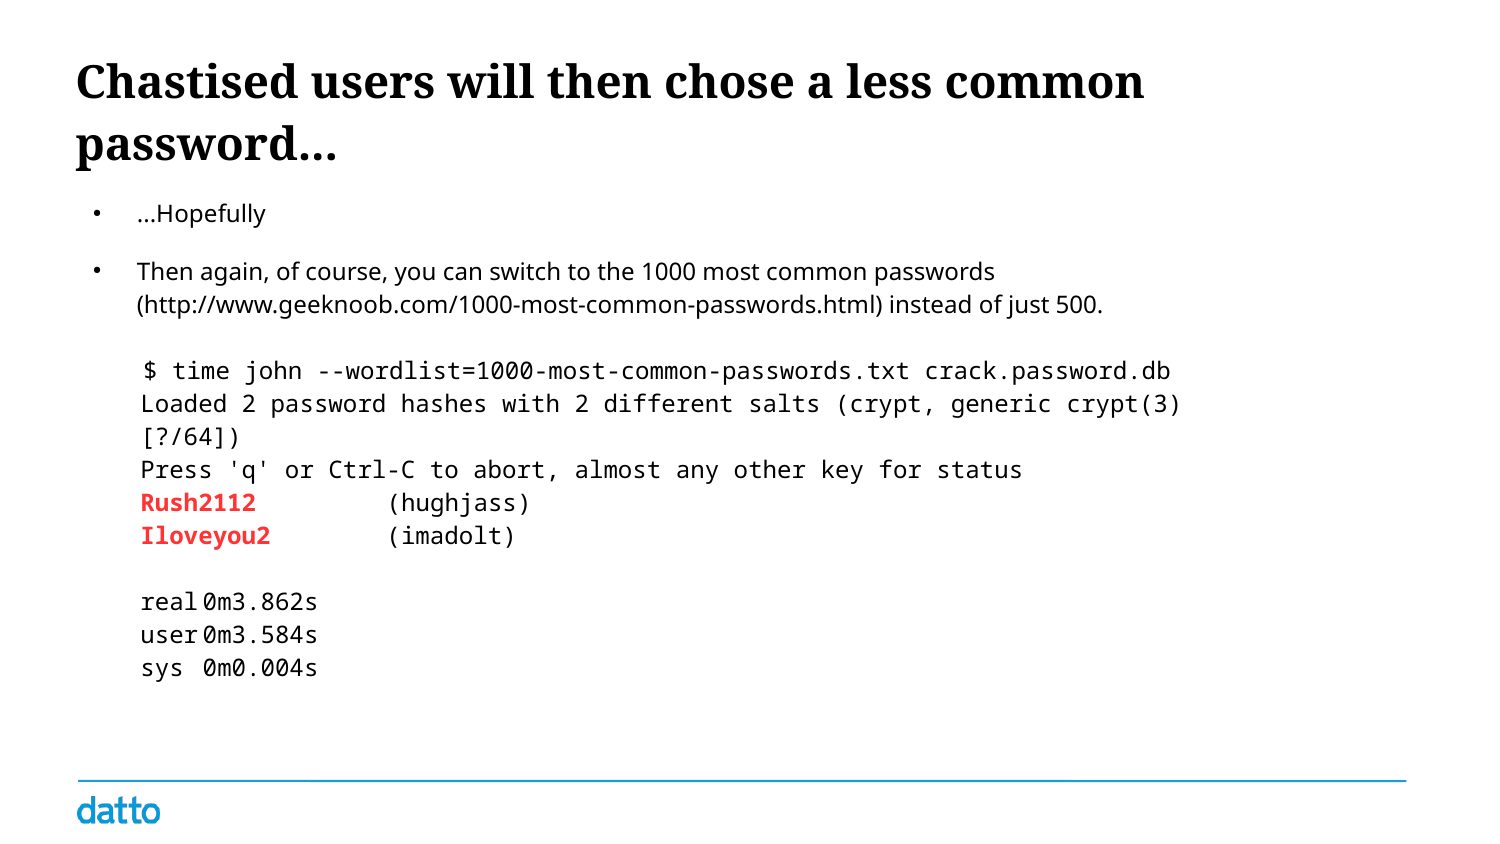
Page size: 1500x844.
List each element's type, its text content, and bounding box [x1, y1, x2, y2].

picture [77, 796, 91, 808]
title Chastised users will then chose a less common password... [75, 51, 1404, 172]
picture [82, 808, 91, 819]
picture [122, 808, 133, 824]
picture [95, 796, 133, 824]
picture [136, 796, 160, 824]
list ...Hopefully Then again, of course, you can switch to the 1000 most common passwords (http://www.geeknoob.com/1000-most-common-passwords.html) instead of just 500. $ time john --wordlist=1000-most-common-passwords.txt crack.password.db Loaded 2 password hashes with 2 different salts (crypt, generic crypt(3) [?/64]) Press 'q' or Ctrl-C to abort, almost any other key for status Rush2112 (hughjass) Iloveyou2 (imadolt) real 0m3.862s user 0m3.584s sys 0m0.004s [78, 197, 1276, 687]
picture [146, 808, 156, 819]
